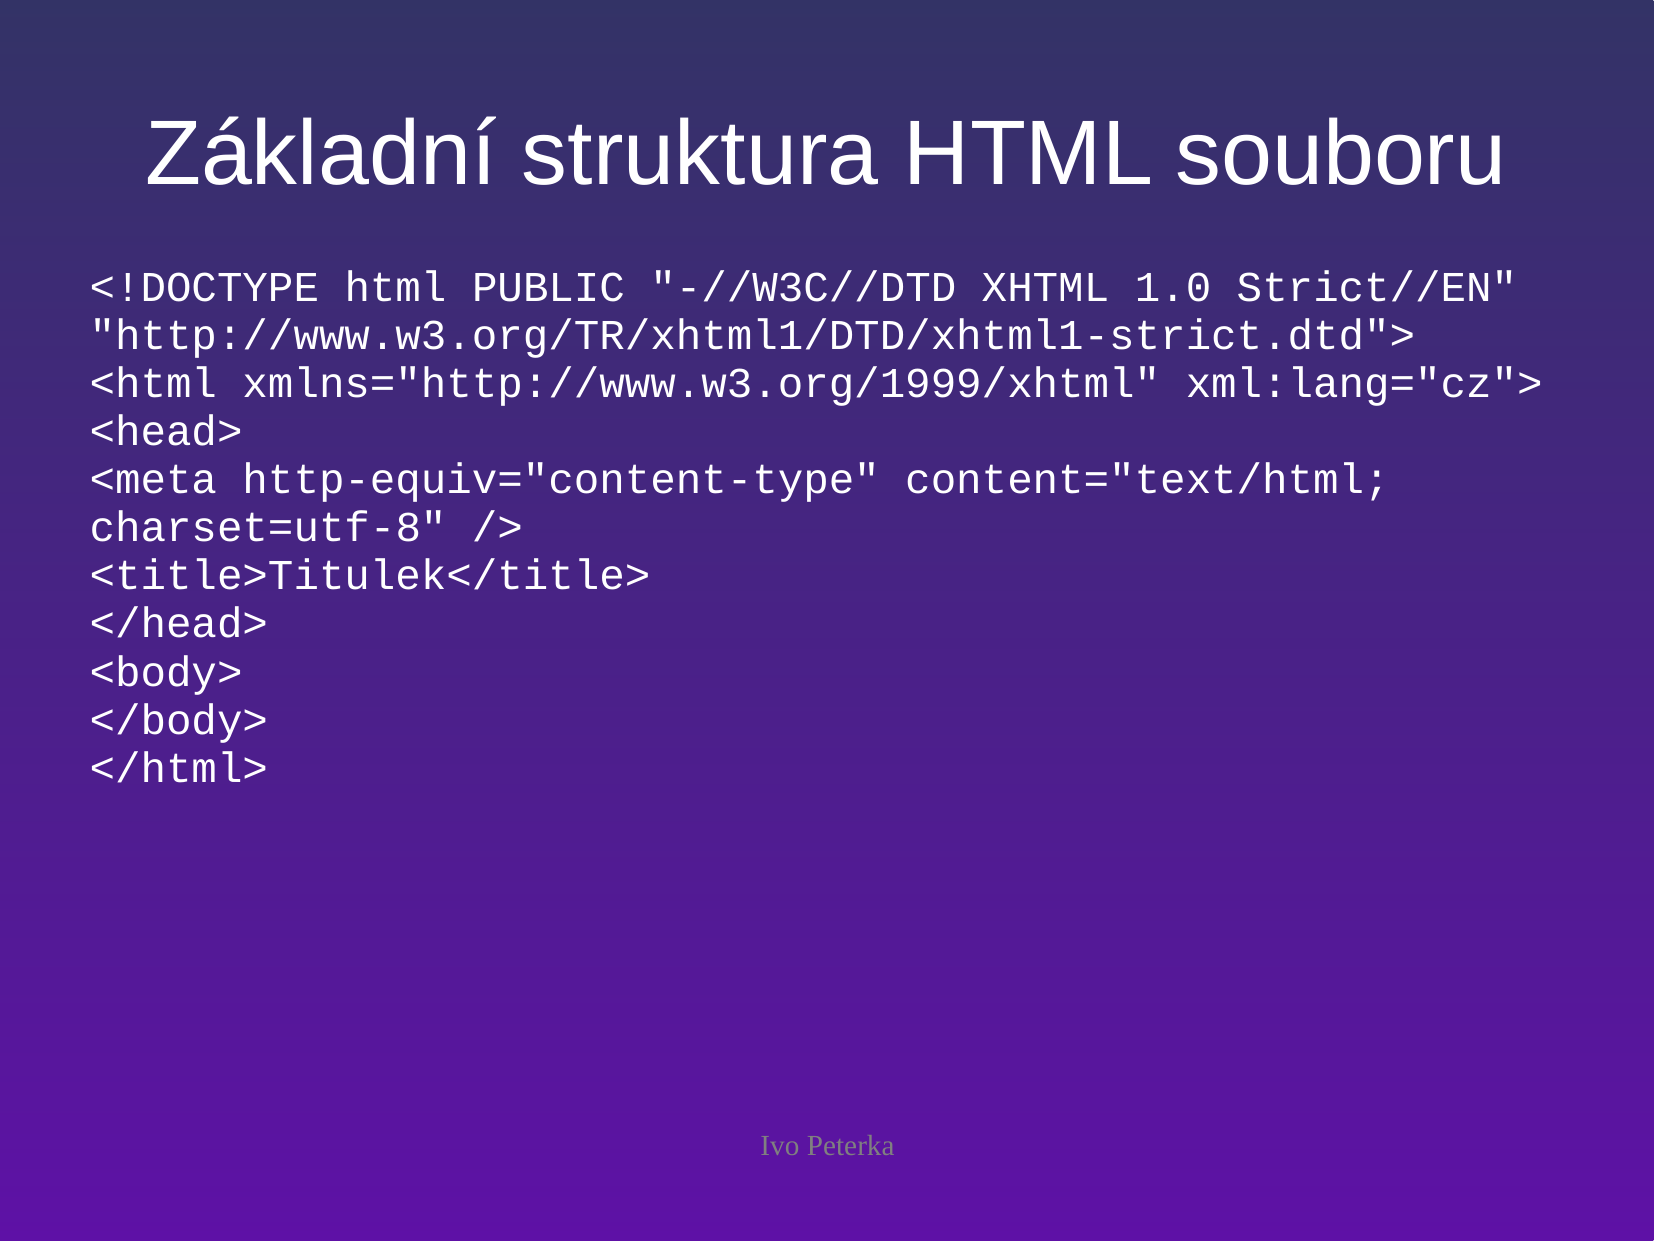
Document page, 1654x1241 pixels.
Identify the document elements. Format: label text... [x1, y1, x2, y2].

chart [88, 265, 1576, 1084]
title Základní struktura HTML souboru [82, 49, 1571, 257]
